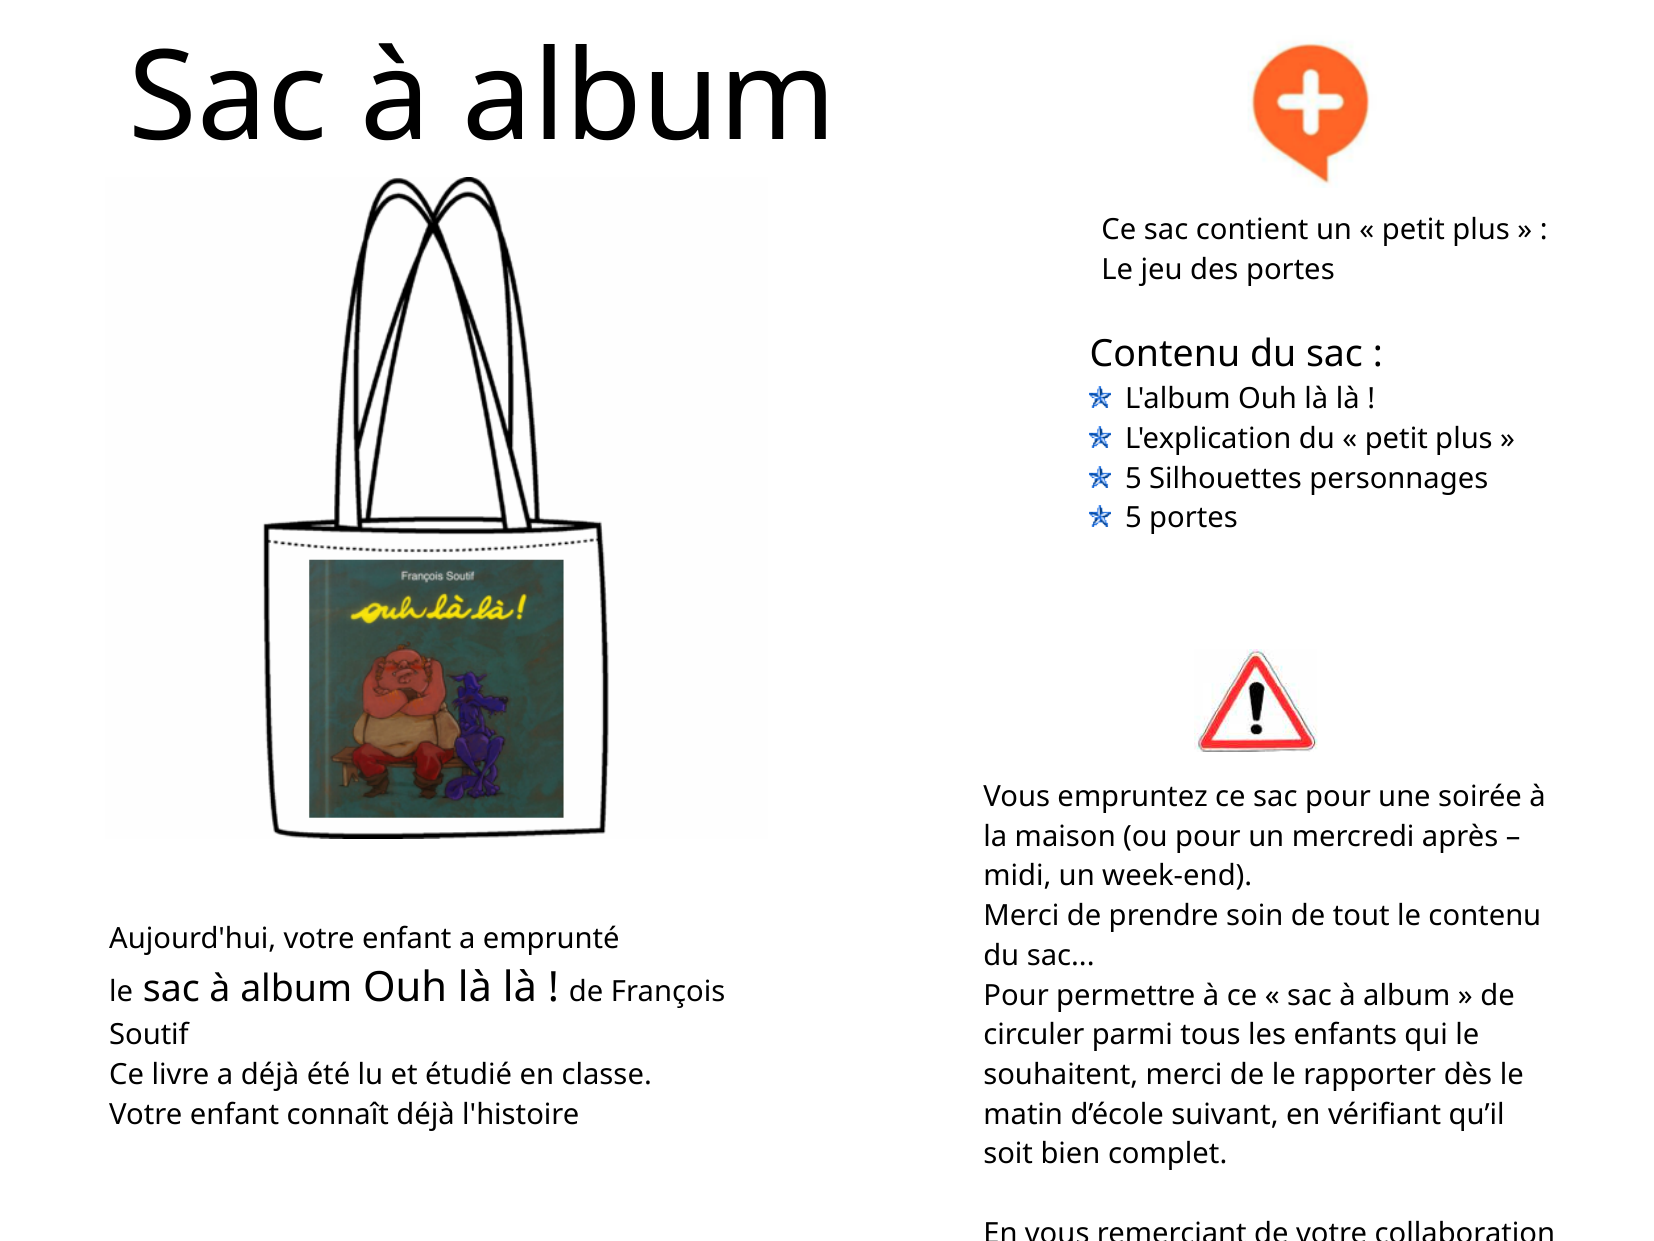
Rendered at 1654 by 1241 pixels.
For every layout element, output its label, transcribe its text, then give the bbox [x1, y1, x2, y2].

text_box Sac à album [106, 0, 898, 320]
text_box Contenu du sac : L'album Ouh là là ! L'explication du « petit plus » 5 Silhouettes personnages 5 portes [1074, 318, 1607, 785]
picture [105, 177, 768, 839]
text_box Aujourd'hui, votre enfant a emprunté le sac à album Ouh là là ! de François Soutif Ce livre a déjà été lu et étudié en classe. Votre enfant connaît déjà l'histoire [94, 909, 827, 1204]
picture [1188, 637, 1323, 760]
picture [1228, 35, 1383, 189]
text_box Vous empruntez ce sac pour une soirée à la maison (ou pour un mercredi après – midi, un week-end). Merci de prendre soin de tout le contenu du sac... Pour permettre à ce « sac à album » de circuler parmi tous les enfants qui le souhaitent, merci de le rapporter dès le matin d’école suivant, en vérifiant qu’il soit bien complet. En vous remerciant de votre collaboration [968, 767, 1571, 1143]
text_box Ce sac contient un « petit plus » : Le jeu des portes [1086, 200, 1571, 318]
